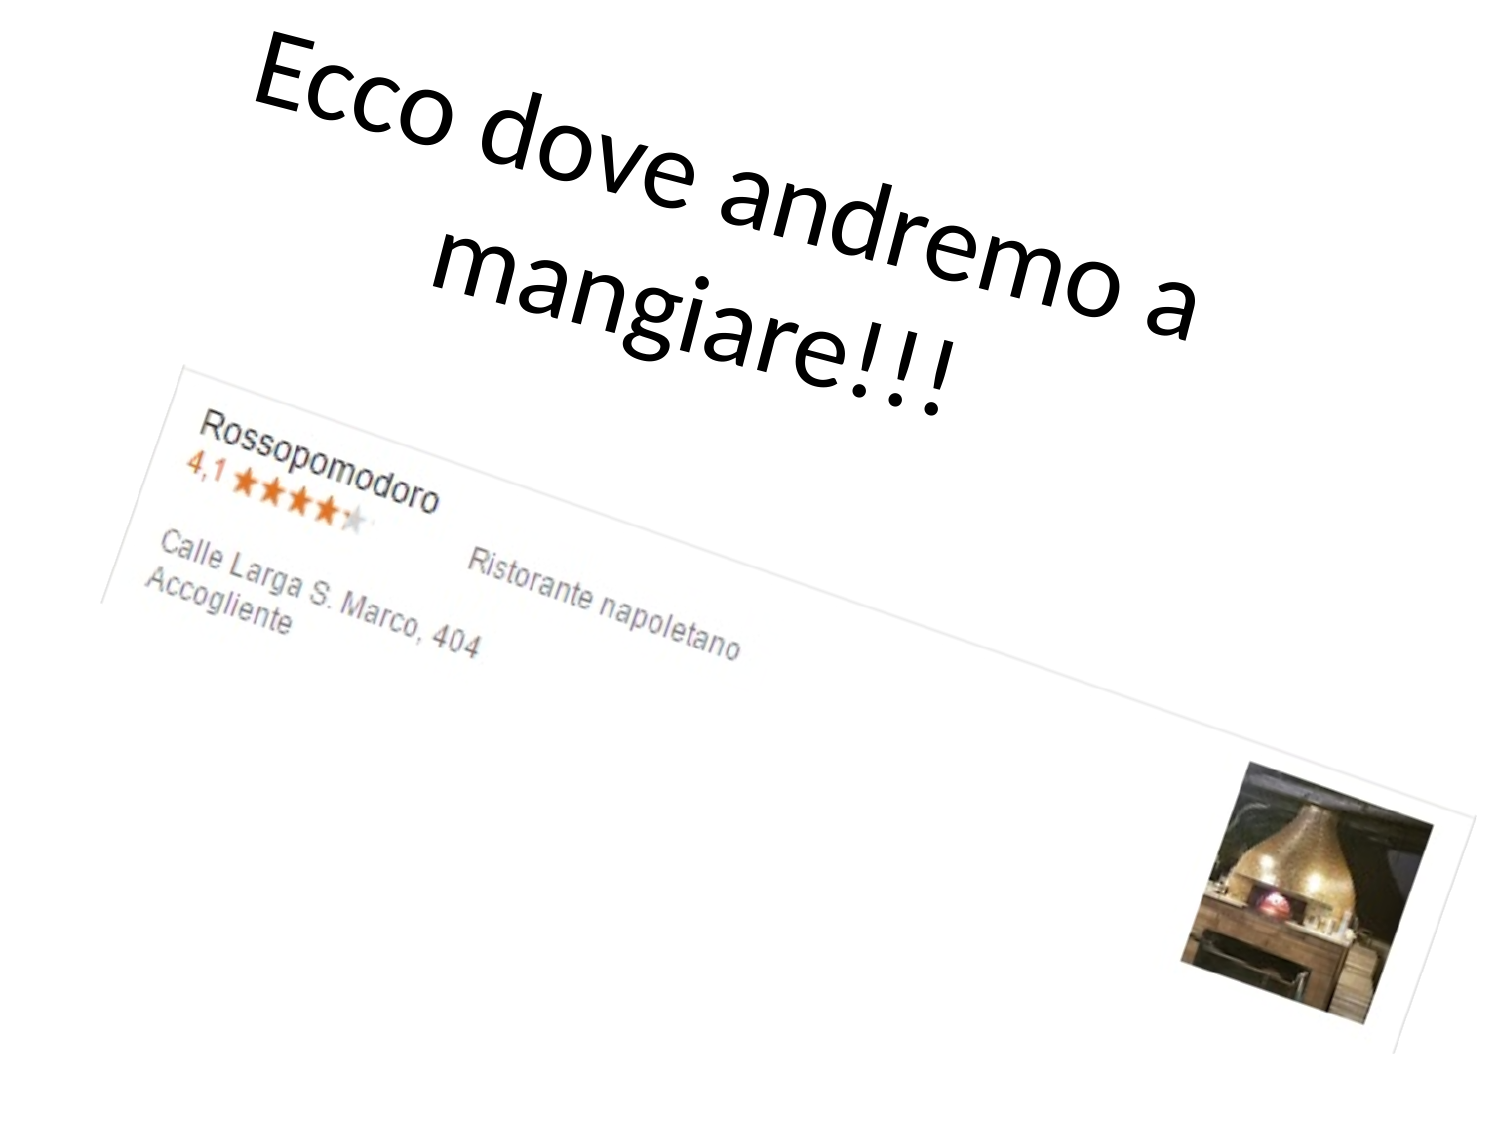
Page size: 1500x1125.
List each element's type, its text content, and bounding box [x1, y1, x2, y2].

picture [99, 363, 1477, 1054]
title Ecco dove andremo a mangiare!!! [0, 0, 1404, 651]
